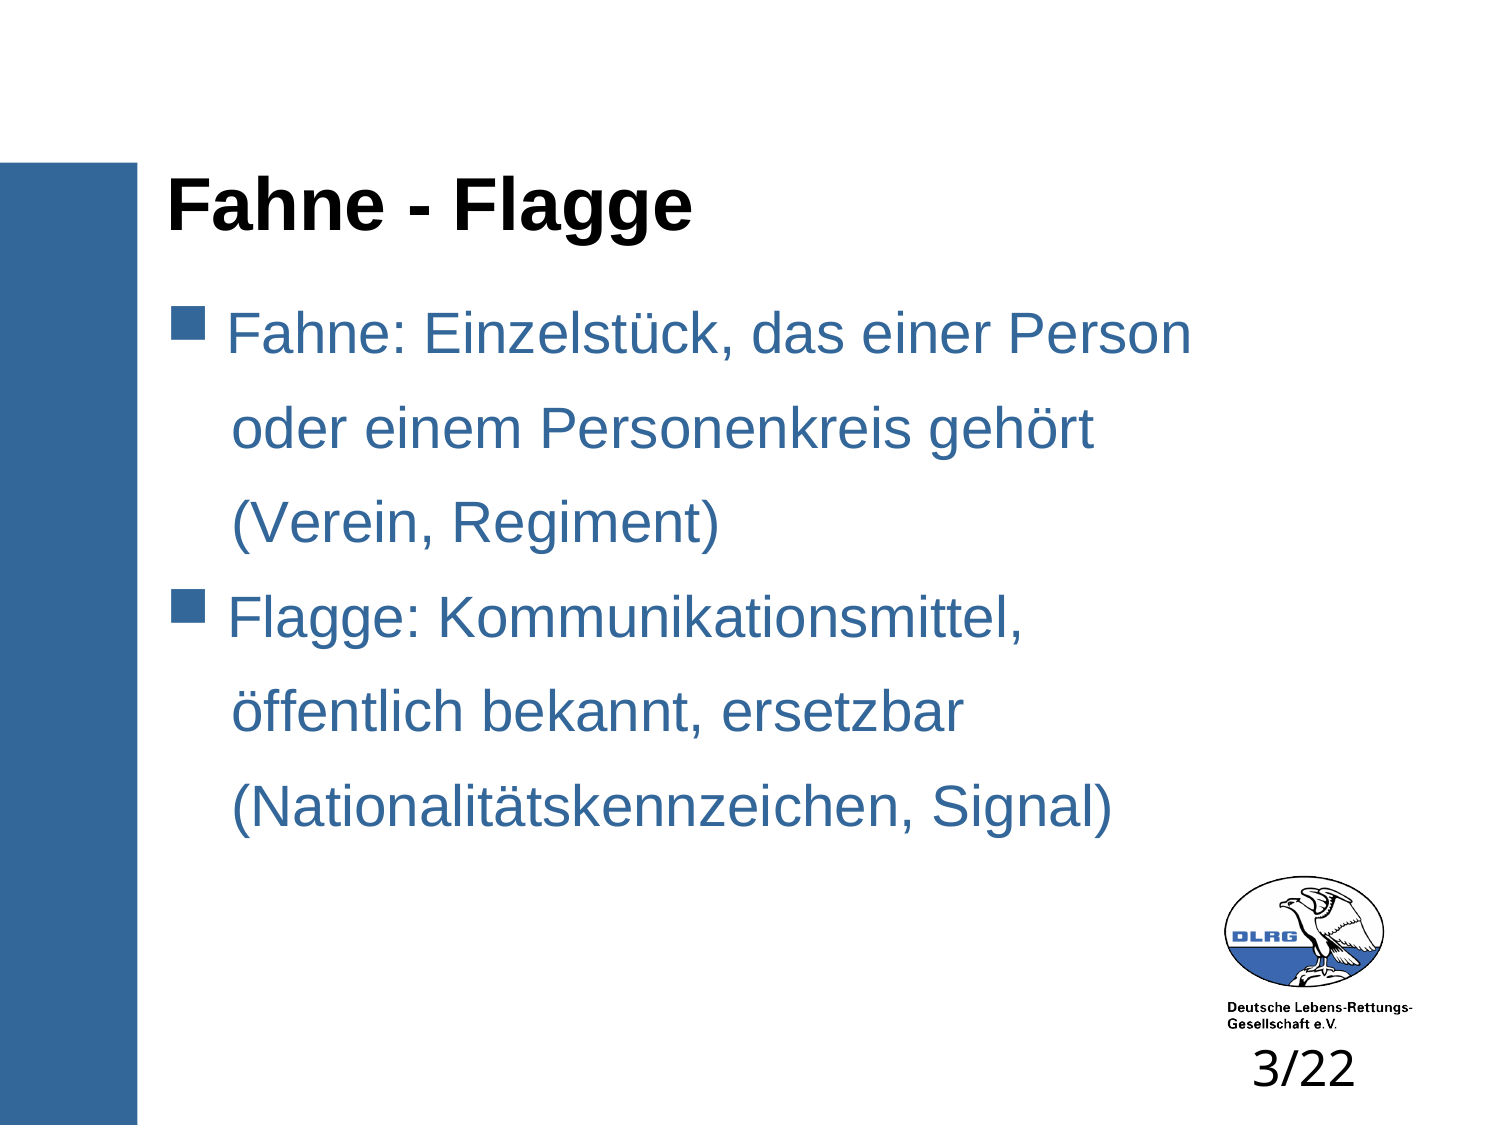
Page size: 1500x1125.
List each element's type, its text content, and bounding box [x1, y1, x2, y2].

text_box Fahne: Einzelstück, das einer Person oder einem Personenkreis gehört (Verein, Regiment)‏ Flagge: Kommunikationsmittel, öffentlich bekannt, ersetzbar (Nationalitätskennzeichen, Signal)‏ [151, 263, 1393, 945]
picture [1224, 874, 1413, 1030]
text_box Fahne - Flagge [151, 140, 1201, 261]
text_box <Nummer>/22 [1237, 1028, 1500, 1105]
